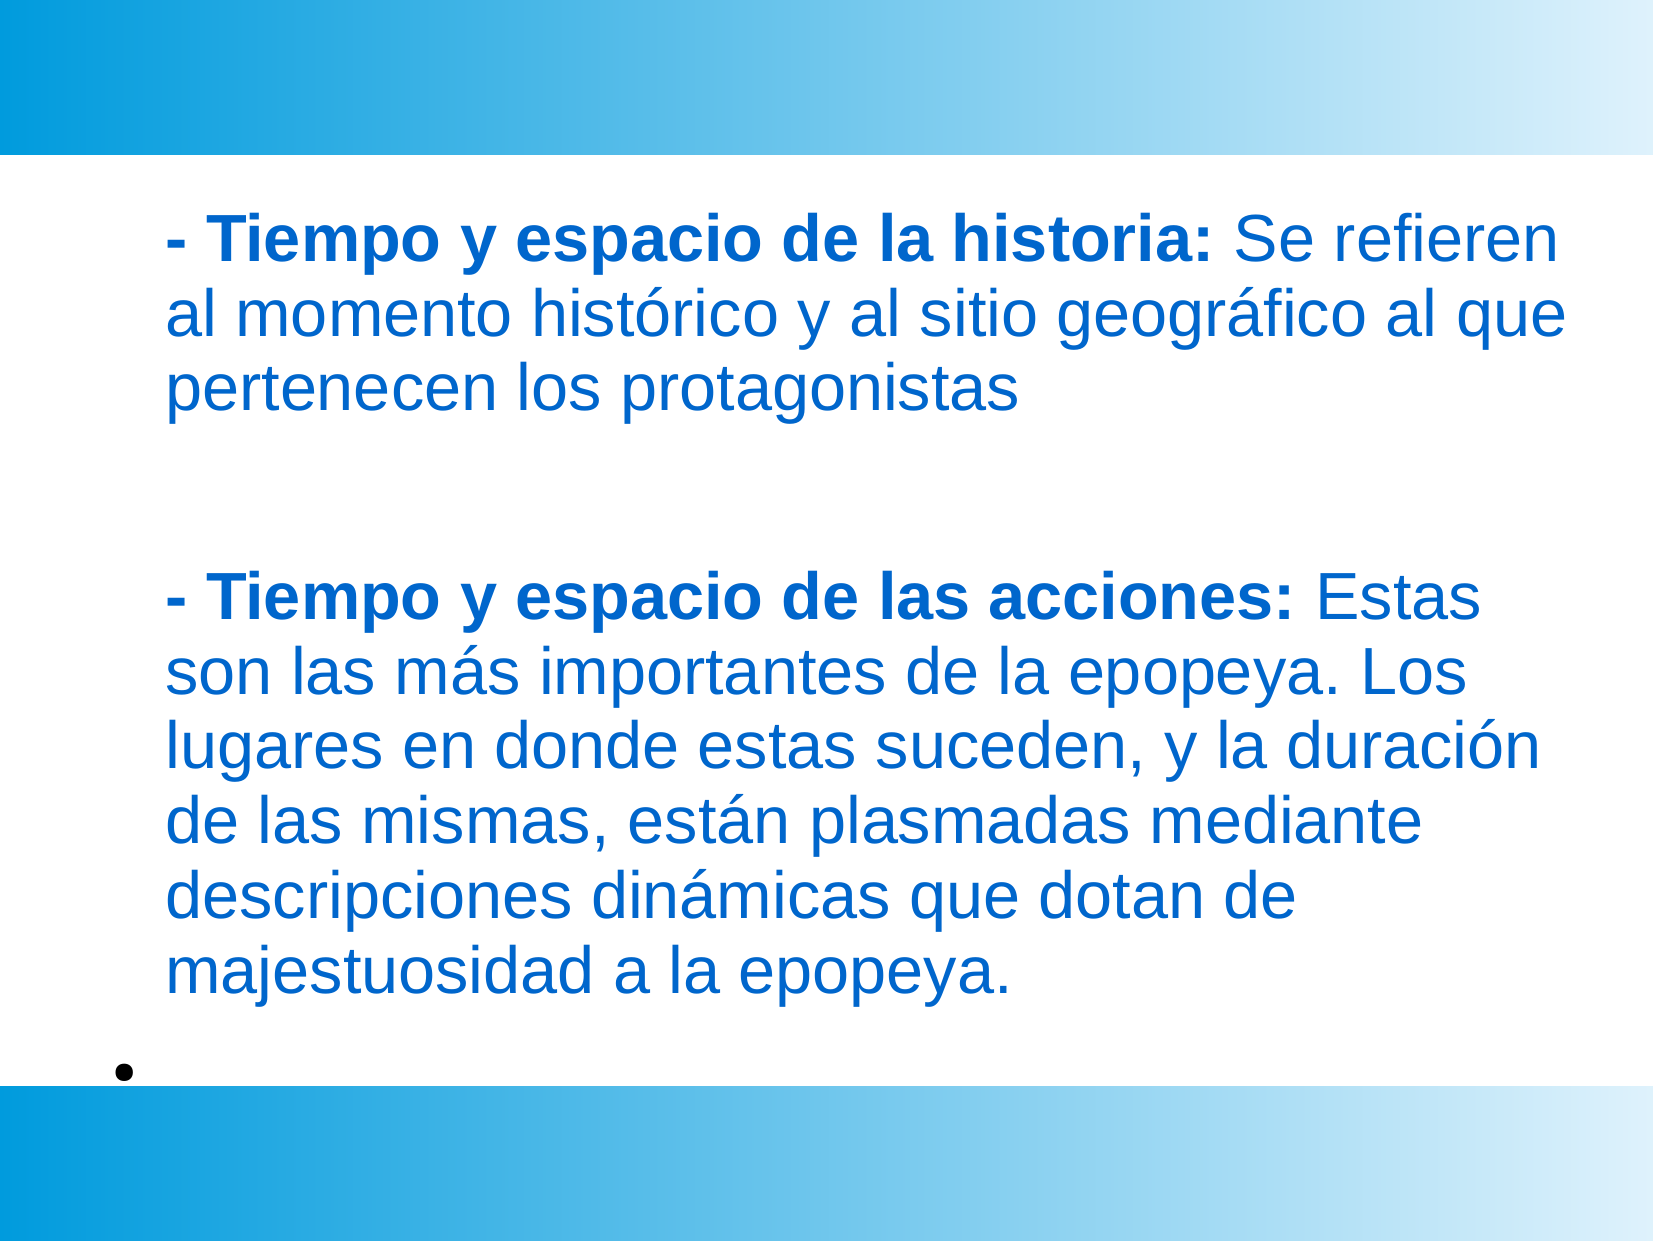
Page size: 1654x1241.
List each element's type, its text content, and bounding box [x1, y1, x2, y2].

list - Tiempo y espacio de la historia: Se refieren al momento histórico y al sitio geográfico al que pertenecen los protagonistas - Tiempo y espacio de las acciones: Estas son las más importantes de la epopeya. Los lugares en donde estas suceden, y la duración de las mismas, están plasmadas mediante descripciones dinámicas que dotan de majestuosidad a la epopeya. [94, 200, 1583, 921]
